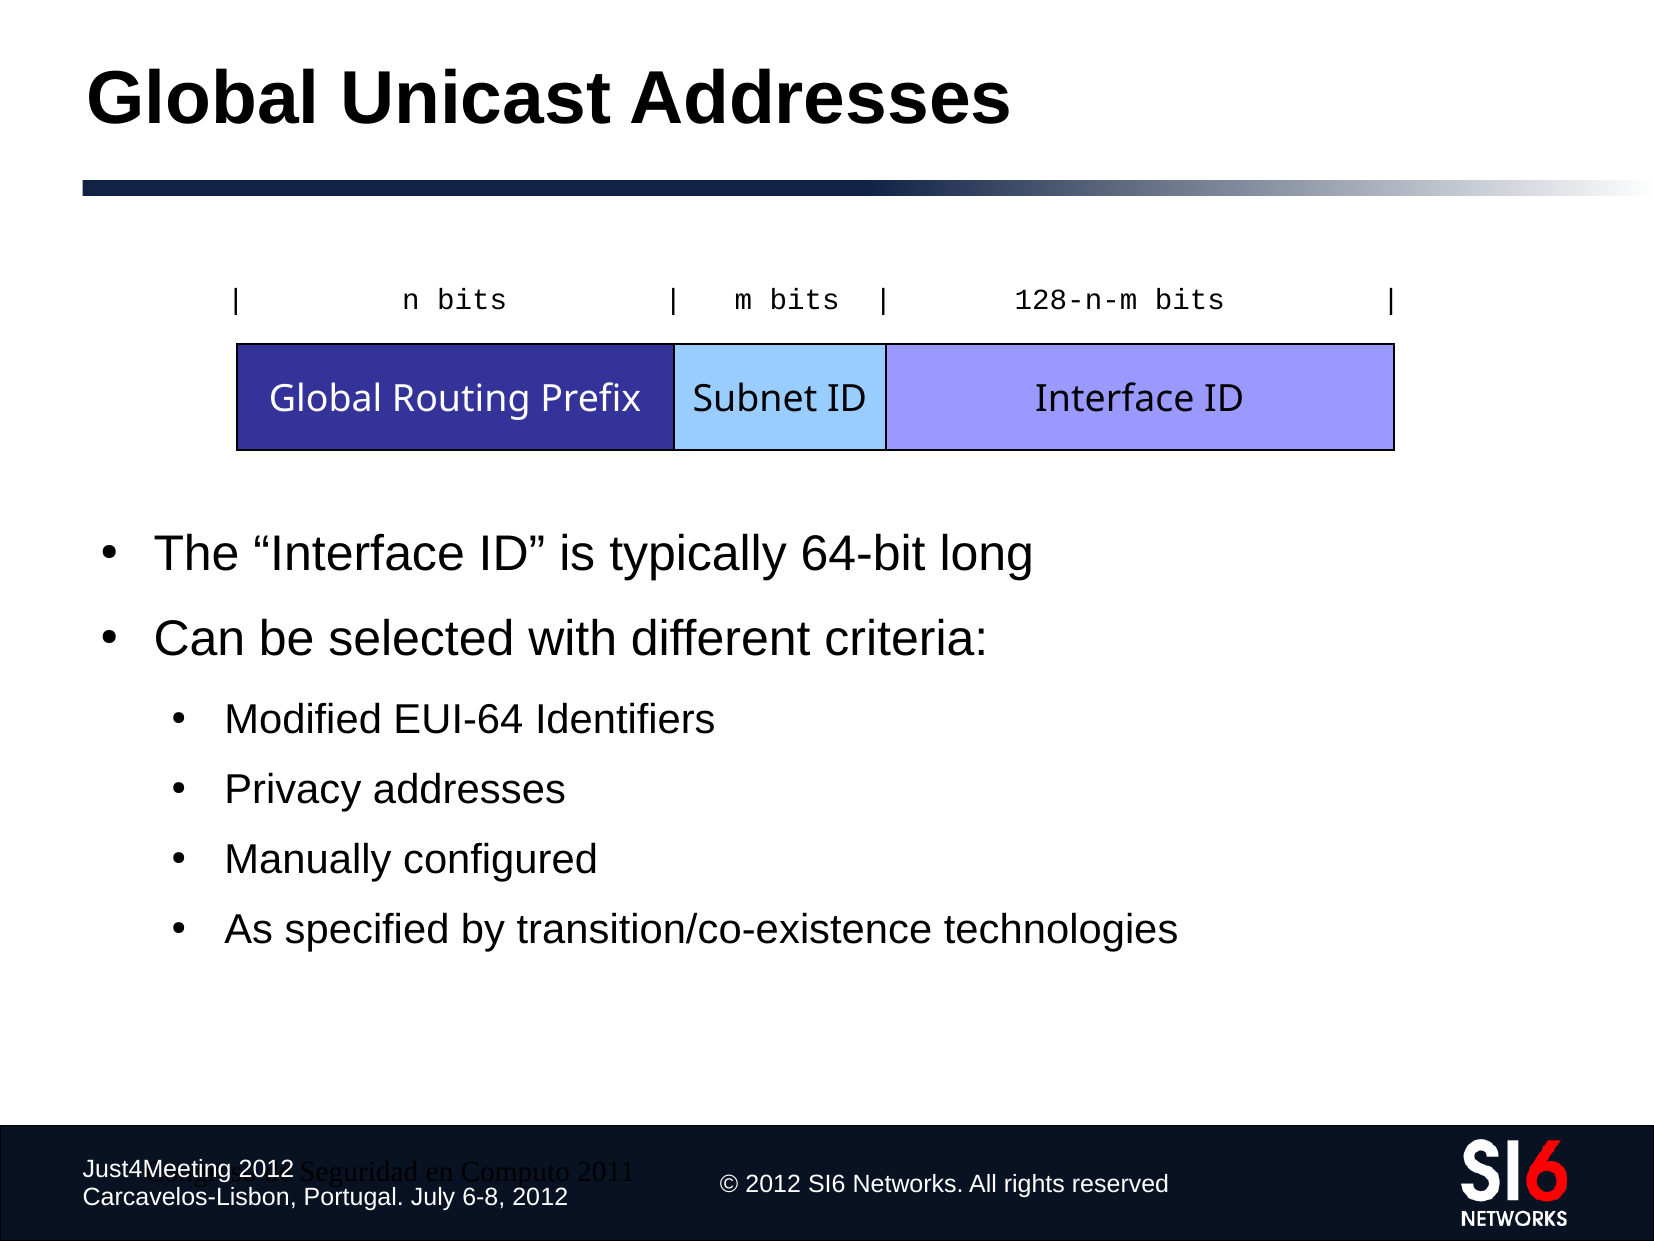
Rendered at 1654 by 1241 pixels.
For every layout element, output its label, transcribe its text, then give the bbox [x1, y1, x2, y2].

text_box | n bits | m bits | 128-n-m bits | [194, 273, 1437, 324]
text_box Global Routing Prefix [236, 343, 673, 450]
picture [1461, 1139, 1567, 1226]
text_box Subnet ID [673, 343, 886, 450]
list The “Interface ID” is typically 64-bit long Can be selected with different criteria: Modified EUI-64 Identifiers Privacy addresses Manually configured As specified by transition/co-existence technologies [82, 525, 1571, 1109]
text_box Interface ID [886, 343, 1394, 450]
title Global Unicast Addresses [86, 30, 1576, 166]
